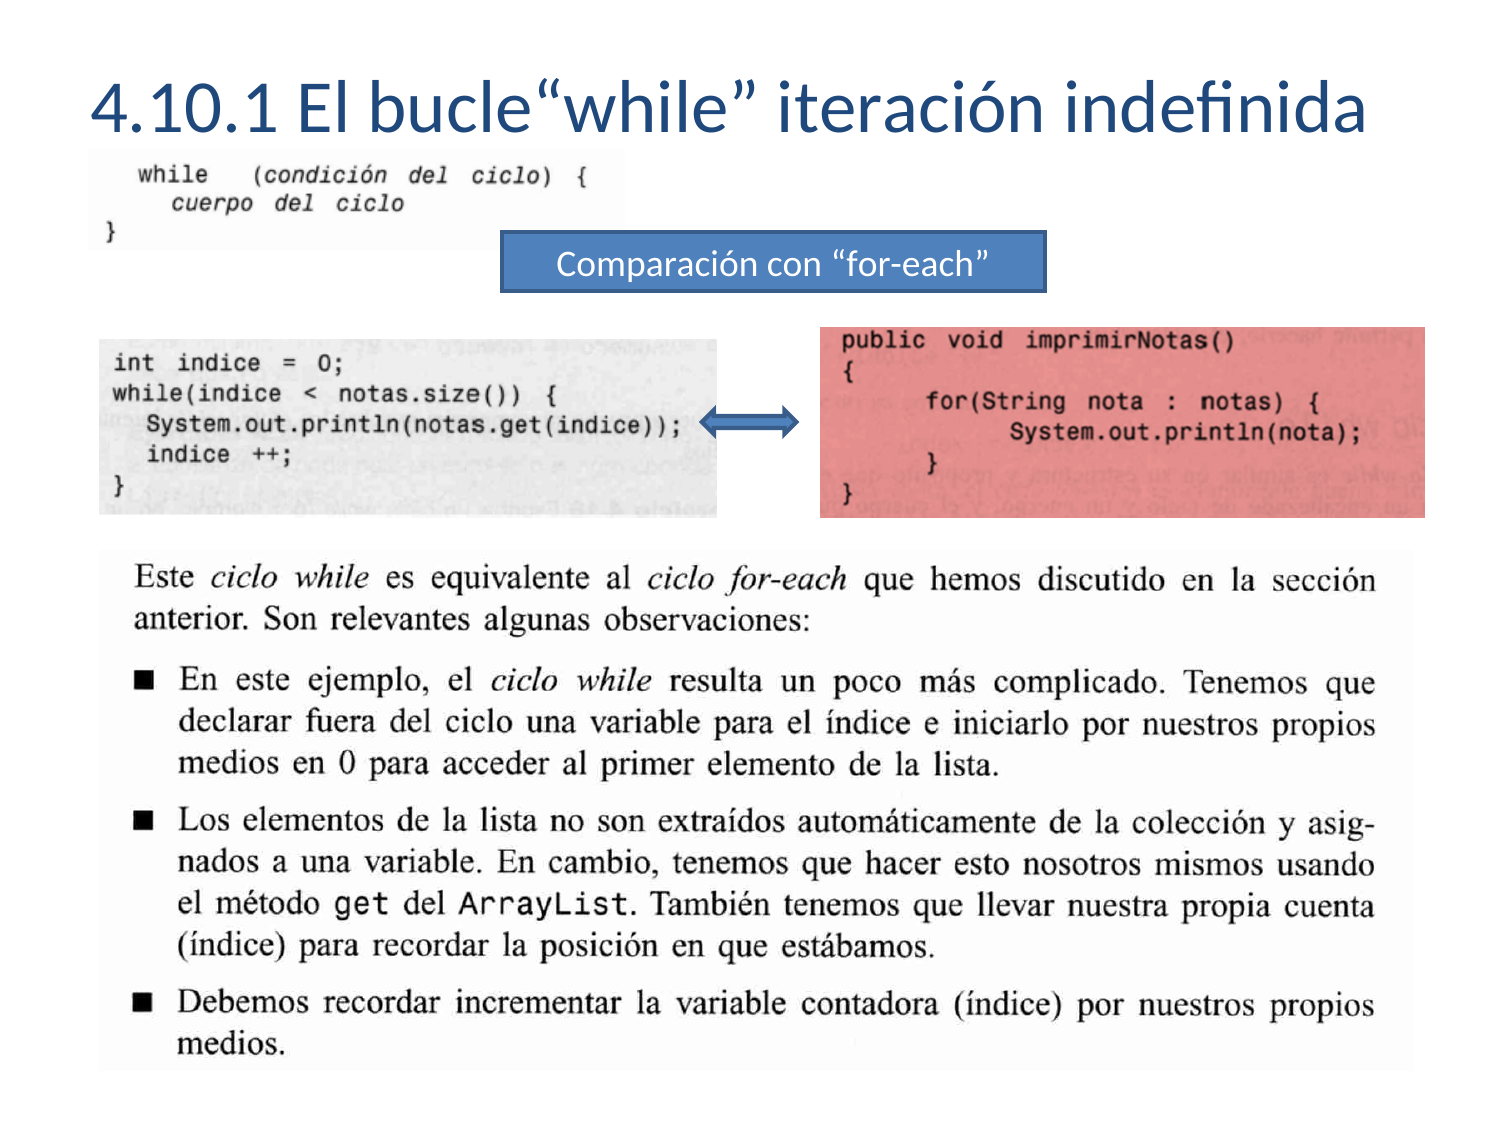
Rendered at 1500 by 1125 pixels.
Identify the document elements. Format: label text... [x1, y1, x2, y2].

text_box [701, 410, 797, 434]
picture [99, 339, 717, 518]
title 4.10.1 El bucle“while” iteración indefinida [75, 45, 1426, 161]
text_box Comparación con “for-each” [501, 231, 1046, 291]
picture [820, 327, 1425, 518]
picture [99, 550, 1413, 1071]
picture [88, 148, 625, 251]
